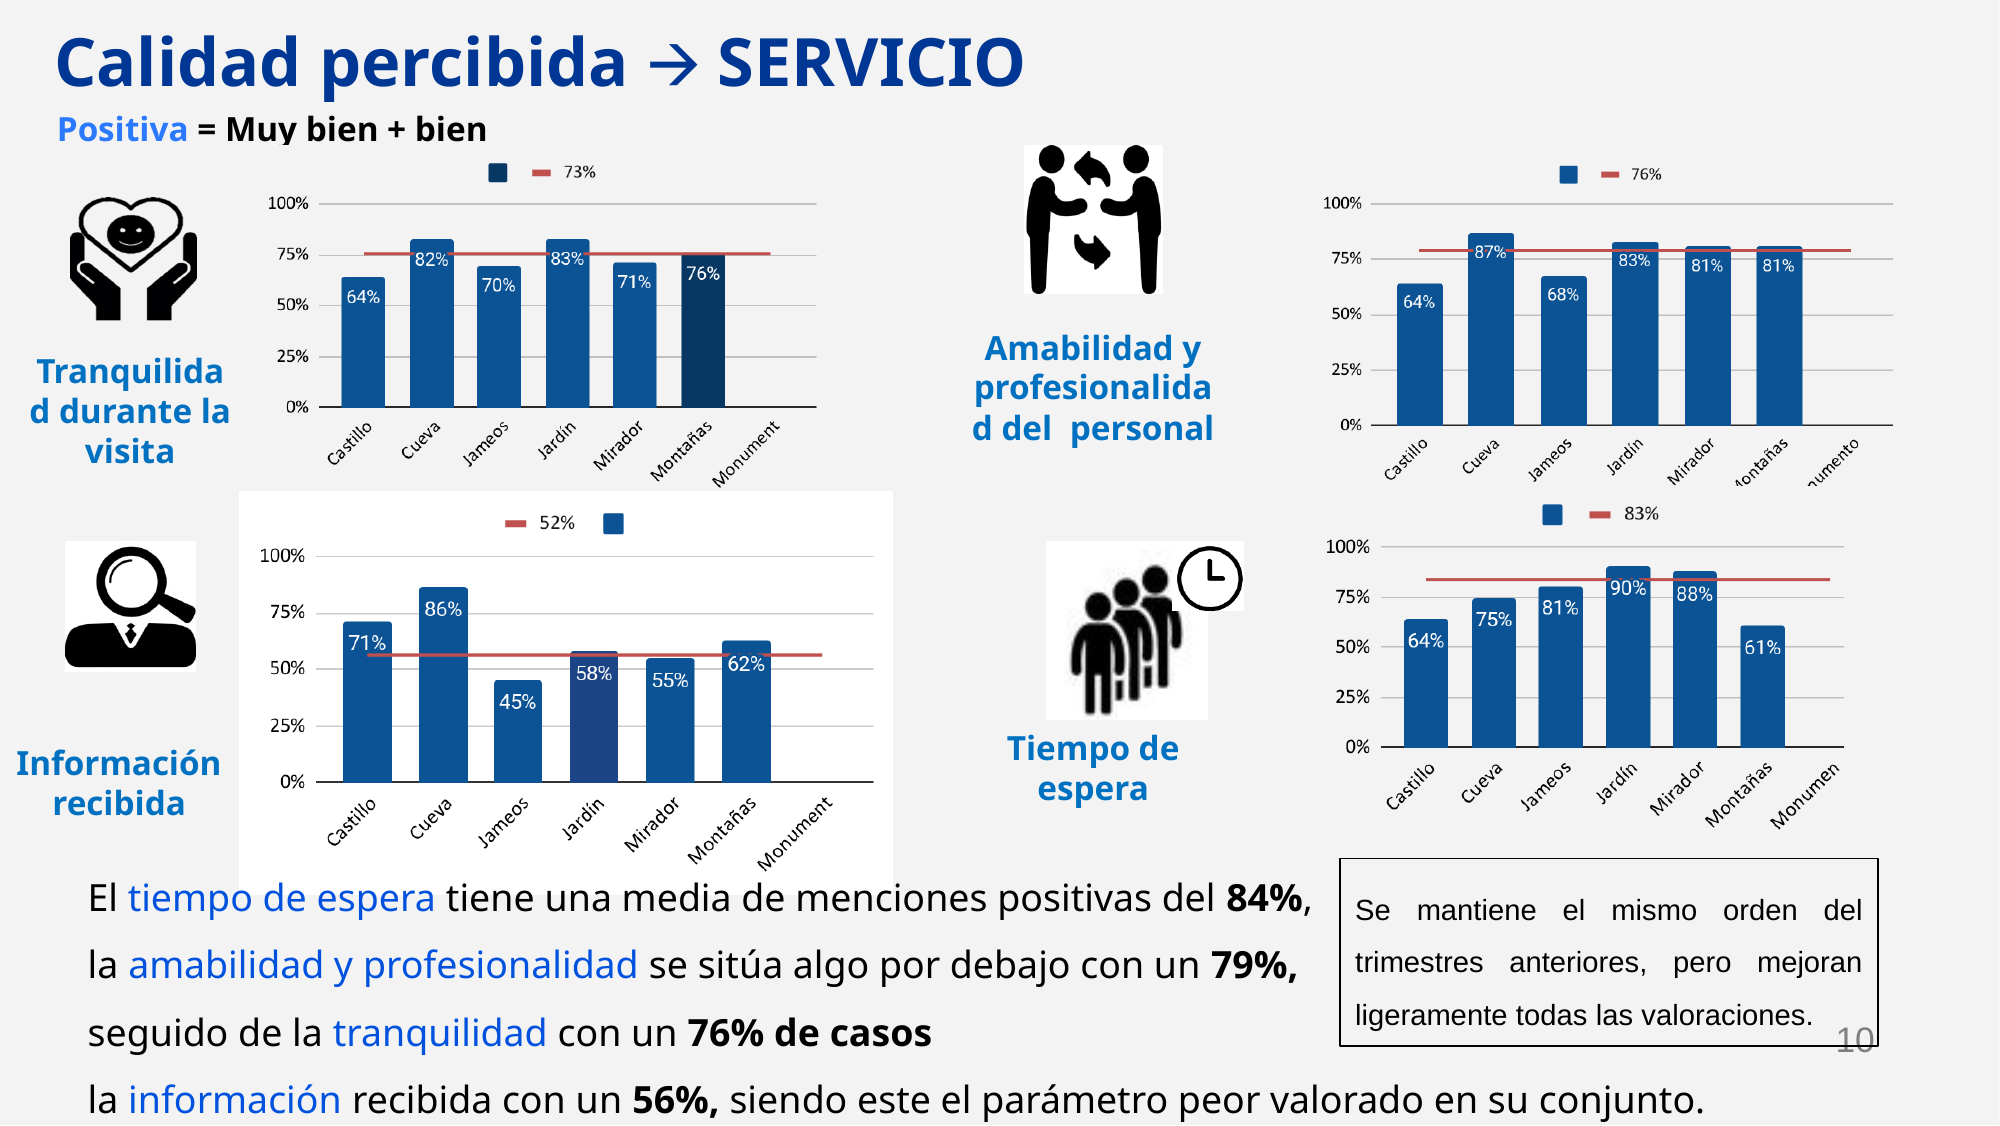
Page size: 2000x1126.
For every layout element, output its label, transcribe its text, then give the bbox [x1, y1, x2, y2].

picture [239, 145, 893, 836]
picture [54, 193, 207, 325]
picture [1024, 145, 1163, 294]
text_box Positiva = Muy bien + bien [56, 100, 1123, 157]
text_box Amabilidad y profesionalidad del personal [951, 319, 1235, 456]
text_box Información recibida [0, 734, 239, 831]
picture [1045, 541, 1244, 720]
text_box Se mantiene el mismo orden del trimestres anteriores, pero mejoran ligeramente todas las valoraciones. [1340, 858, 1879, 1046]
text_box Tranquilidad durante la visita [11, 342, 249, 479]
picture [65, 541, 196, 672]
text_box Calidad percibida 🡪 SERVICIO [54, 0, 1374, 120]
text_box Tiempo de espera [964, 719, 1222, 816]
slide_number <number> [1731, 1008, 1894, 1069]
text_box El tiempo de espera tiene una media de menciones positivas del 84%, la amabilidad y profesionalidad se sitúa algo por debajo con un 79%, seguido de la tranquilidad con un 76% de casos la información recibida con un 56%, siendo este el parámetro peor valorado en su conjunto. [72, 836, 1731, 1126]
picture [1259, 145, 1893, 837]
